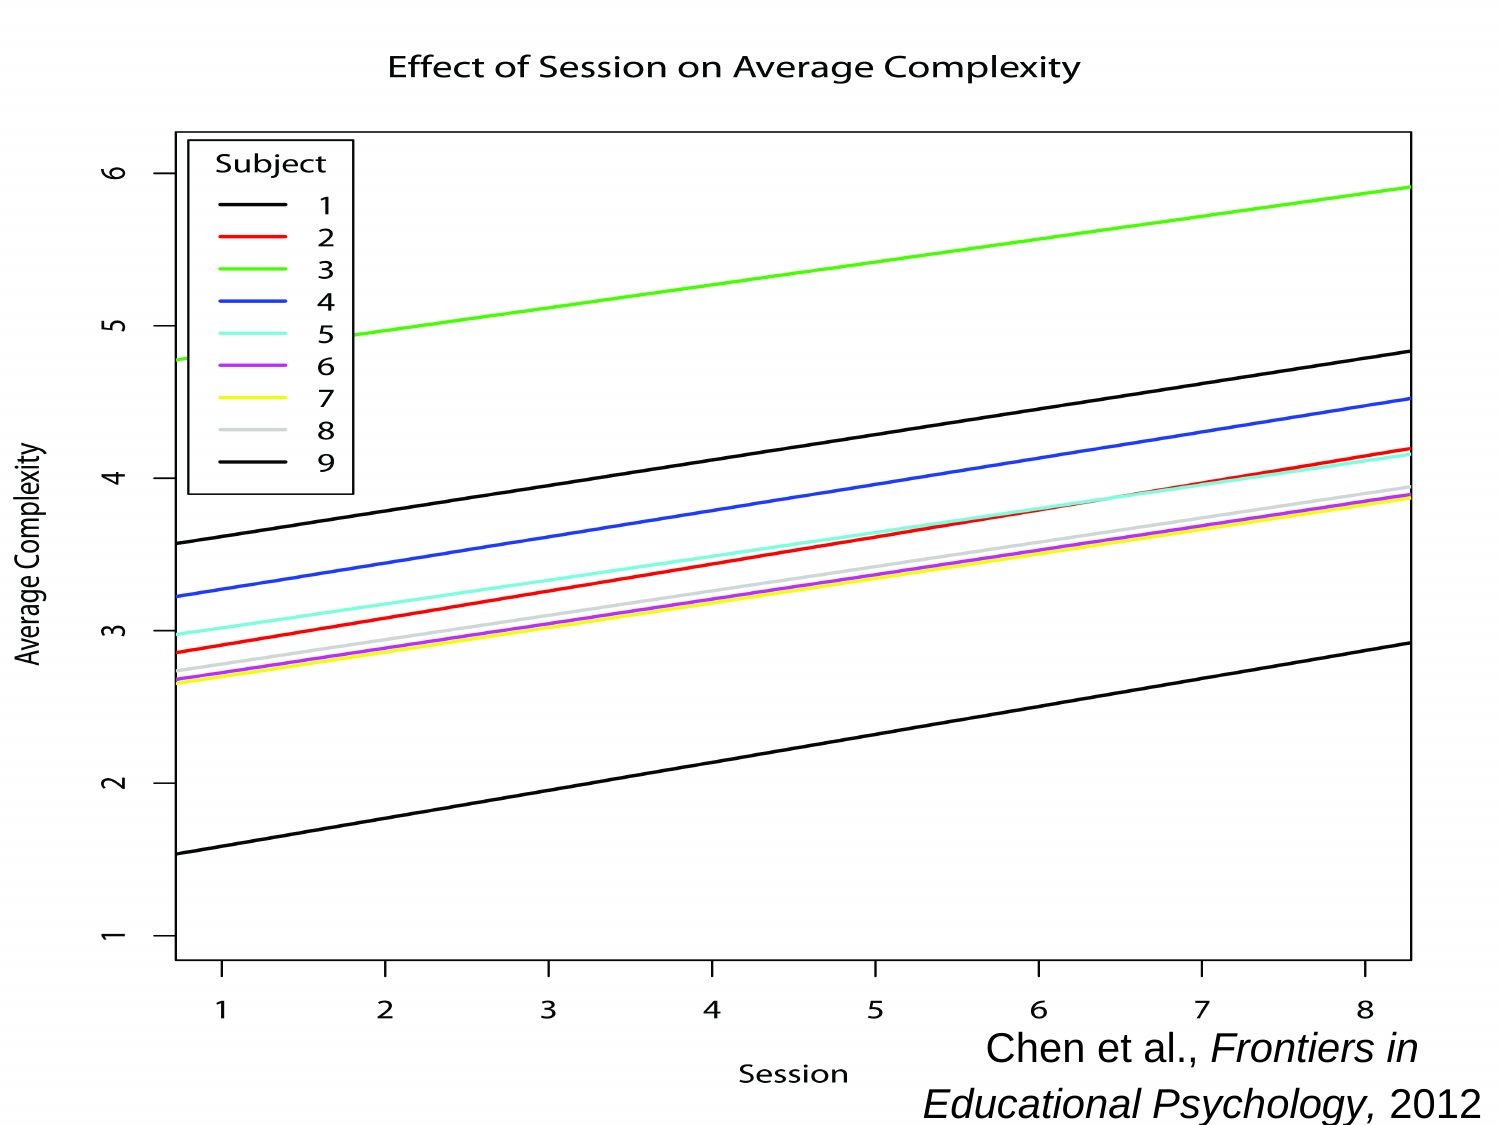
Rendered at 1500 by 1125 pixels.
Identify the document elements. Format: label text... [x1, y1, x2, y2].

title Chen et al., Frontiers in Educational Psychology, 2012 [905, 1017, 1500, 1125]
picture [0, 0, 1500, 1125]
